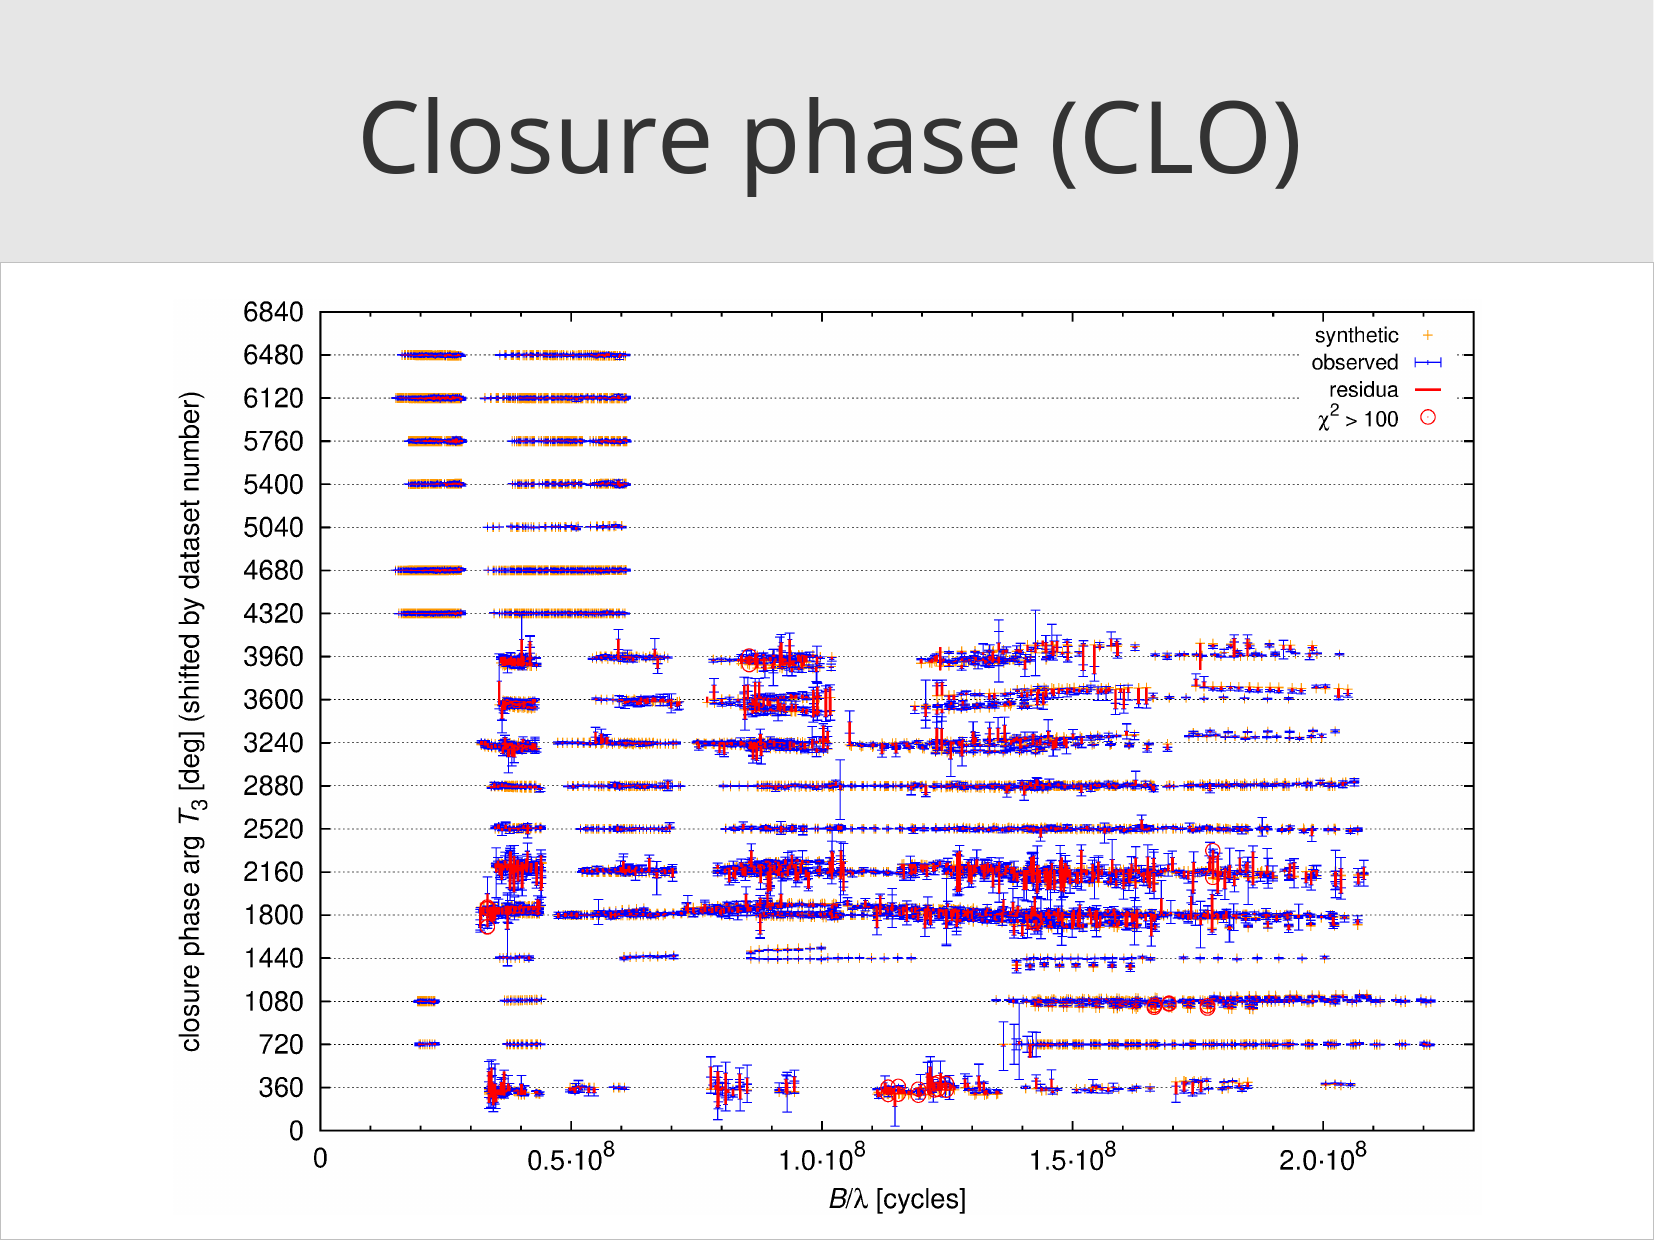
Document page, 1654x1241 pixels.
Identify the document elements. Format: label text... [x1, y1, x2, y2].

title Closure phase (CLO) [124, 31, 1537, 239]
picture [173, 299, 1482, 1216]
